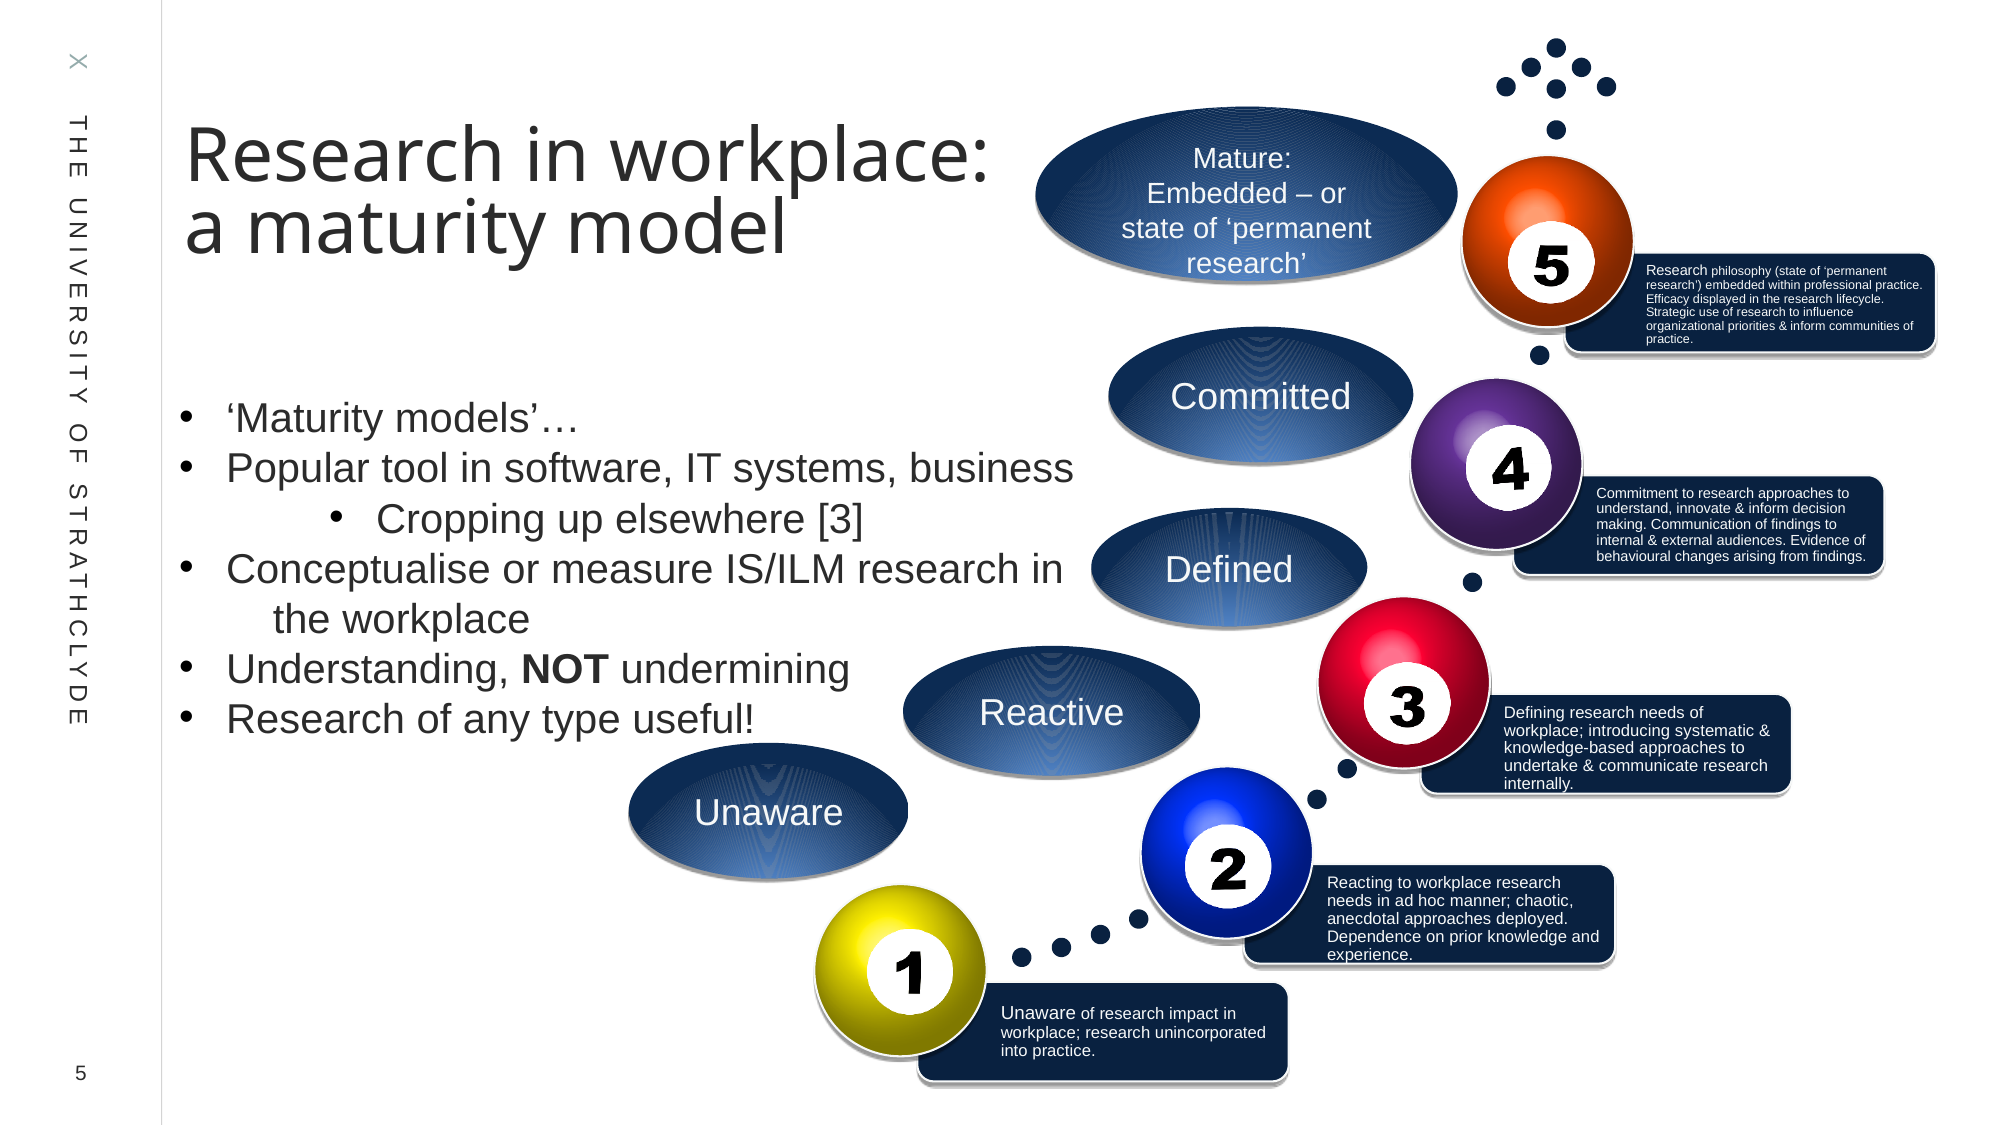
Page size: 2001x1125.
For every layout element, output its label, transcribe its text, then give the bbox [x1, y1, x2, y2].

text_box [1052, 938, 1071, 957]
text_box Defined [1140, 507, 1368, 627]
text_box [1461, 155, 1634, 328]
text_box [1308, 790, 1326, 808]
text_box [1013, 948, 1031, 966]
text_box Reactive [939, 658, 1201, 776]
text_box [814, 884, 987, 1057]
text_box [1531, 346, 1549, 364]
text_box Unaware [628, 753, 909, 879]
text_box [1522, 58, 1540, 77]
text_box Defining research needs of workplace; introducing systematic & knowledge-based approaches to undertake & communicate research internally. [1420, 693, 1793, 794]
text_box [1572, 58, 1591, 77]
text_box [1140, 766, 1313, 939]
text_box Unaware of research impact in workplace; research unincorporated into practice. [917, 981, 1289, 1082]
text_box Reacting to workplace research needs in ad hoc manner; chaotic, anecdotal approaches deployed. Dependence on prior knowledge and experience. [1243, 863, 1616, 964]
text_box [1317, 596, 1490, 769]
text_box [1091, 925, 1110, 944]
text_box Commitment to research approaches to understand, innovate & inform decision making. Communication of findings to internal & external audiences. Evidence of behavioural changes arising from findings. [1513, 475, 1885, 575]
text_box [1547, 121, 1565, 139]
text_box [1547, 80, 1565, 98]
text_box Research philosophy (state of ‘permanent research’) embedded within professional practice. Efficacy displayed in the research lifecycle. Strategic use of research to influence organizational priorities & inform communities of practice. [1564, 252, 1936, 353]
text_box [1497, 78, 1515, 96]
text_box [1410, 377, 1583, 550]
text_box ‘Maturity models’… Popular tool in software, IT systems, business Cropping up elsewhere [3] Conceptualise or measure IS/ILM research in the workplace Understanding, NOT undermining Research of any type useful! [164, 383, 1140, 753]
text_box 5 [38, 1052, 123, 1091]
text_box [1338, 760, 1356, 778]
text_box Mature: Embedded – or state of ‘permanent research’ [1035, 106, 1458, 281]
text_box [1597, 78, 1616, 96]
text_box [1547, 39, 1565, 57]
text_box [1463, 573, 1482, 591]
title Research in workplace: a maturity model [184, 92, 1025, 215]
text_box [1130, 910, 1148, 928]
text_box Committed [1110, 326, 1414, 463]
